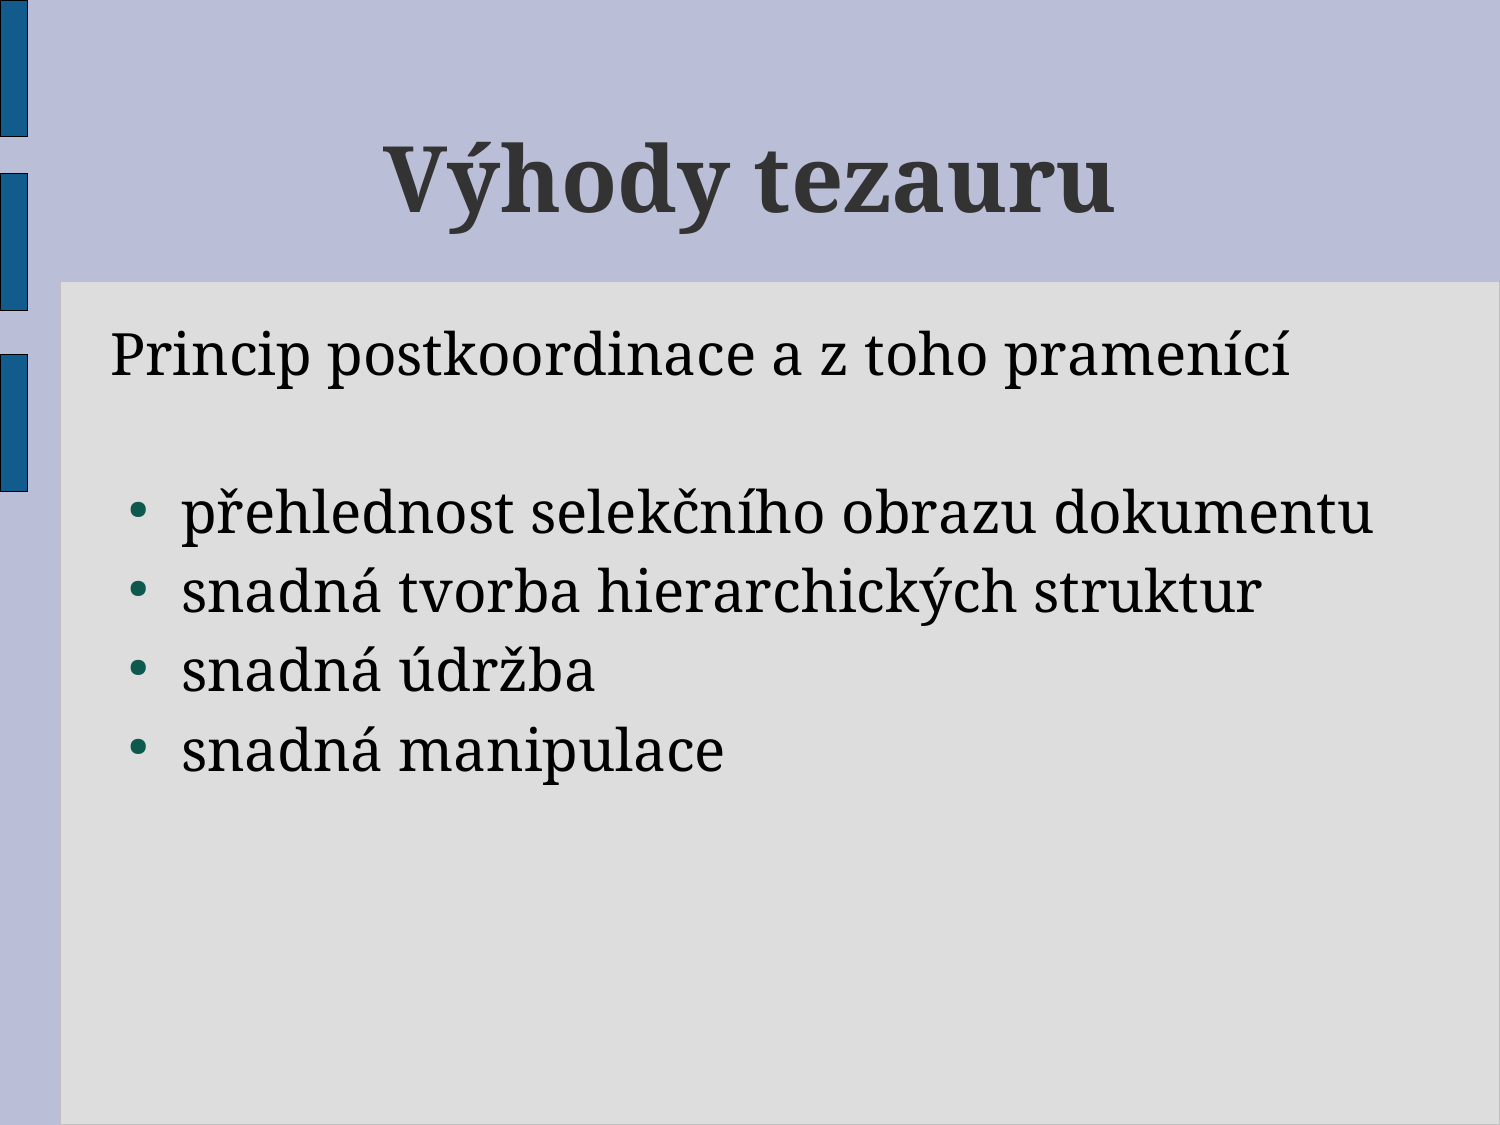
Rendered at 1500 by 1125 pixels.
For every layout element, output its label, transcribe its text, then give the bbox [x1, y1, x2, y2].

title Výhody tezauru [110, 90, 1392, 264]
list Princip postkoordinace a z toho pramenící přehlednost selekčního obrazu dokumentu snadná tvorba hierarchických struktur snadná údržba snadná manipulace [110, 312, 1392, 1007]
